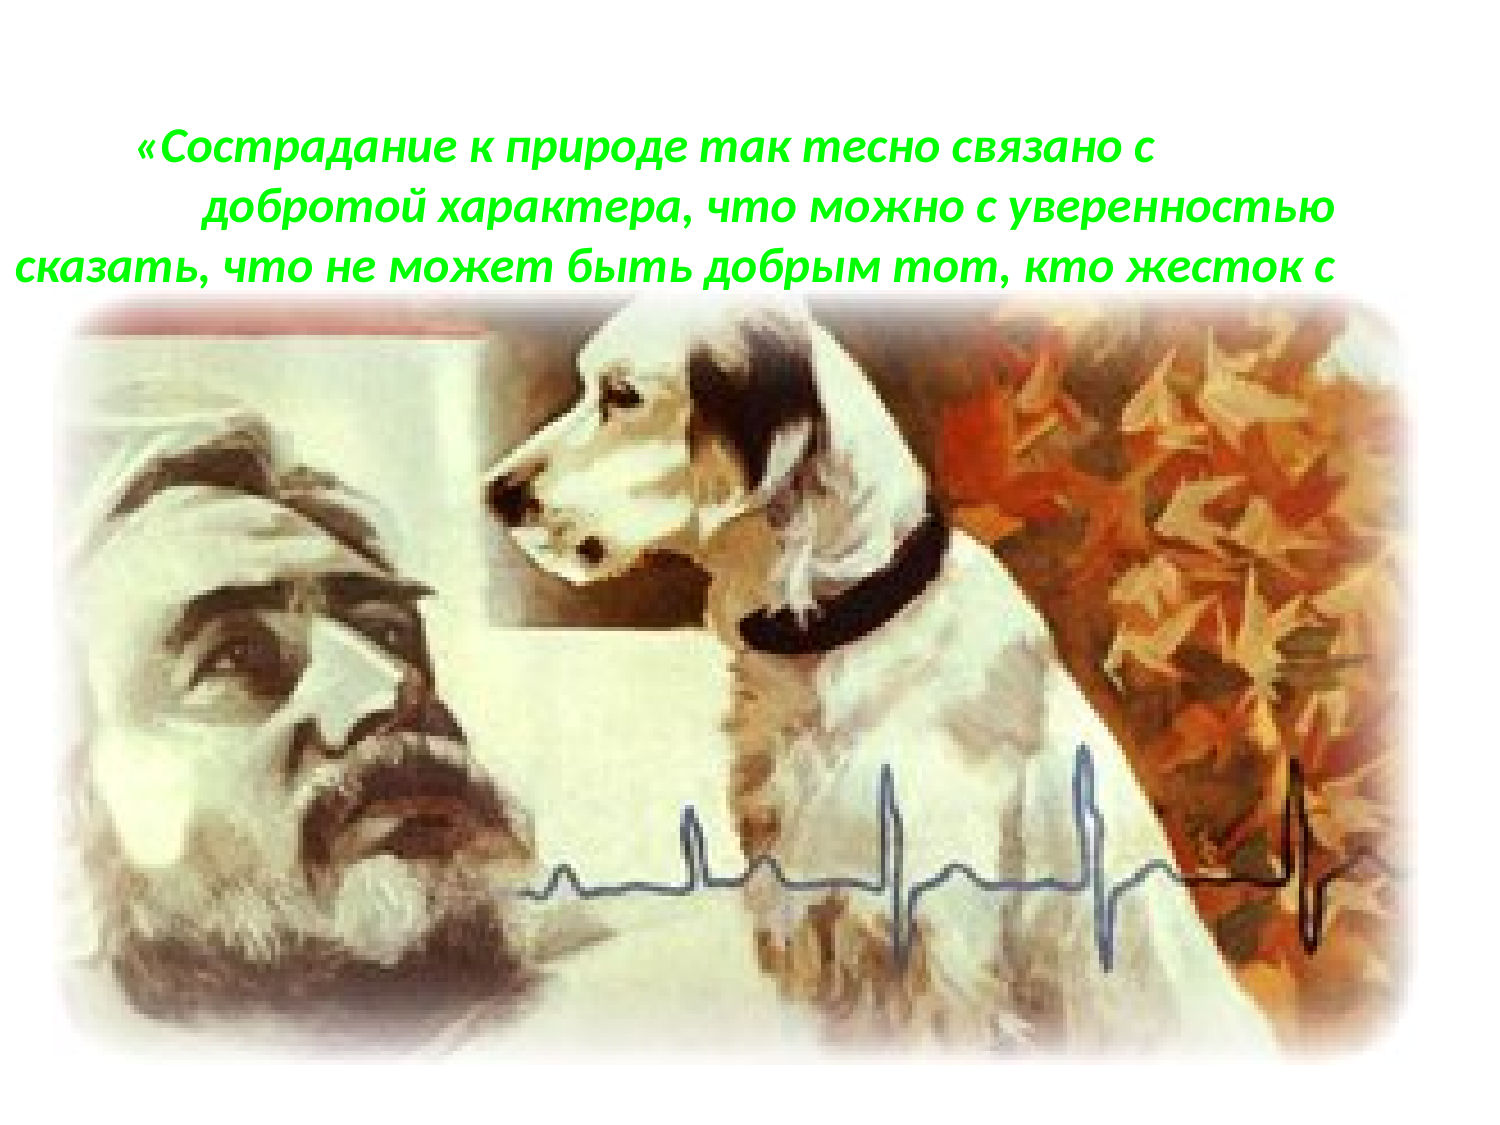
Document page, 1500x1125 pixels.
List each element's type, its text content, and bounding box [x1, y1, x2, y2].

title «Сострадание к природе так тесно связано с добротой характера, что можно с уверенностью сказать, что не может быть добрым тот, кто жесток с животными». Л. Толстой. [0, 45, 1351, 233]
picture [53, 290, 1418, 1065]
